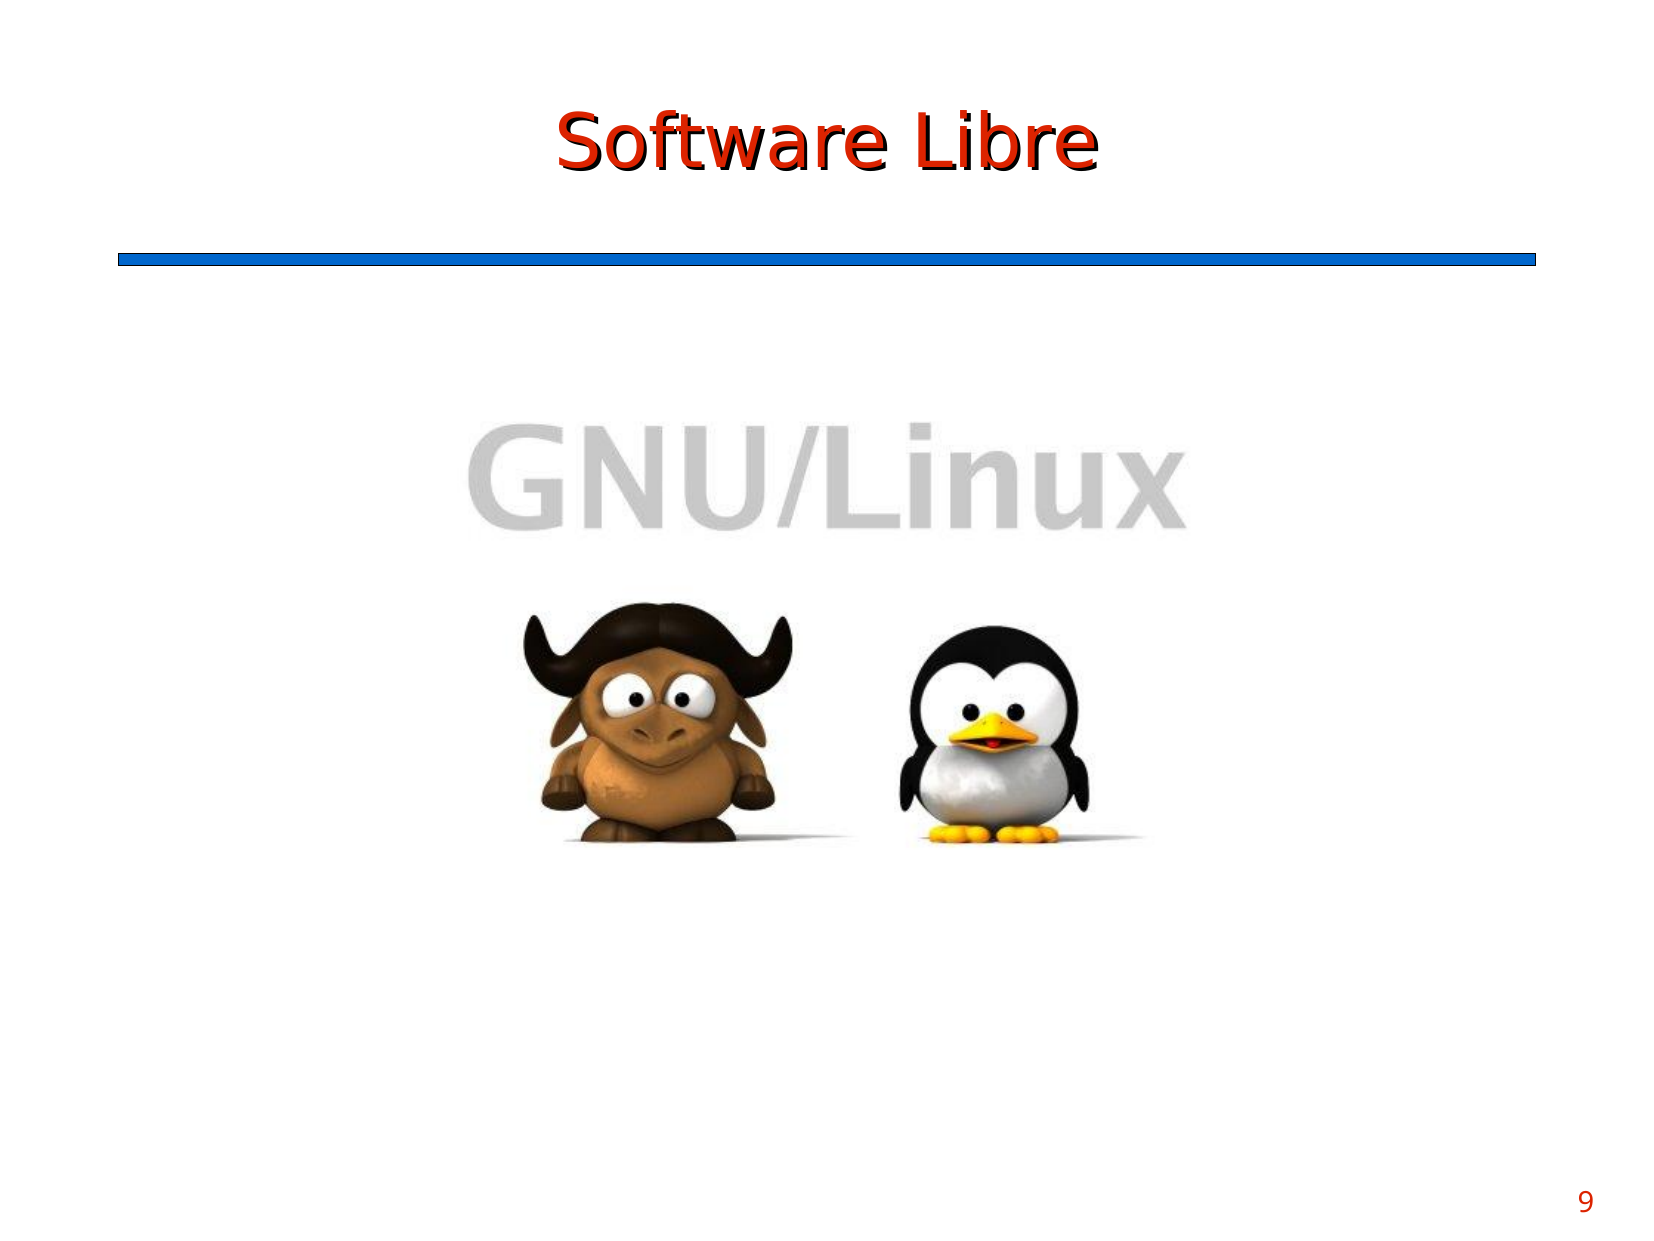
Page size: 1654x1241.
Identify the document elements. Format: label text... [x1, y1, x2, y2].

picture [457, 398, 1196, 990]
title Software Libre [88, 37, 1565, 246]
